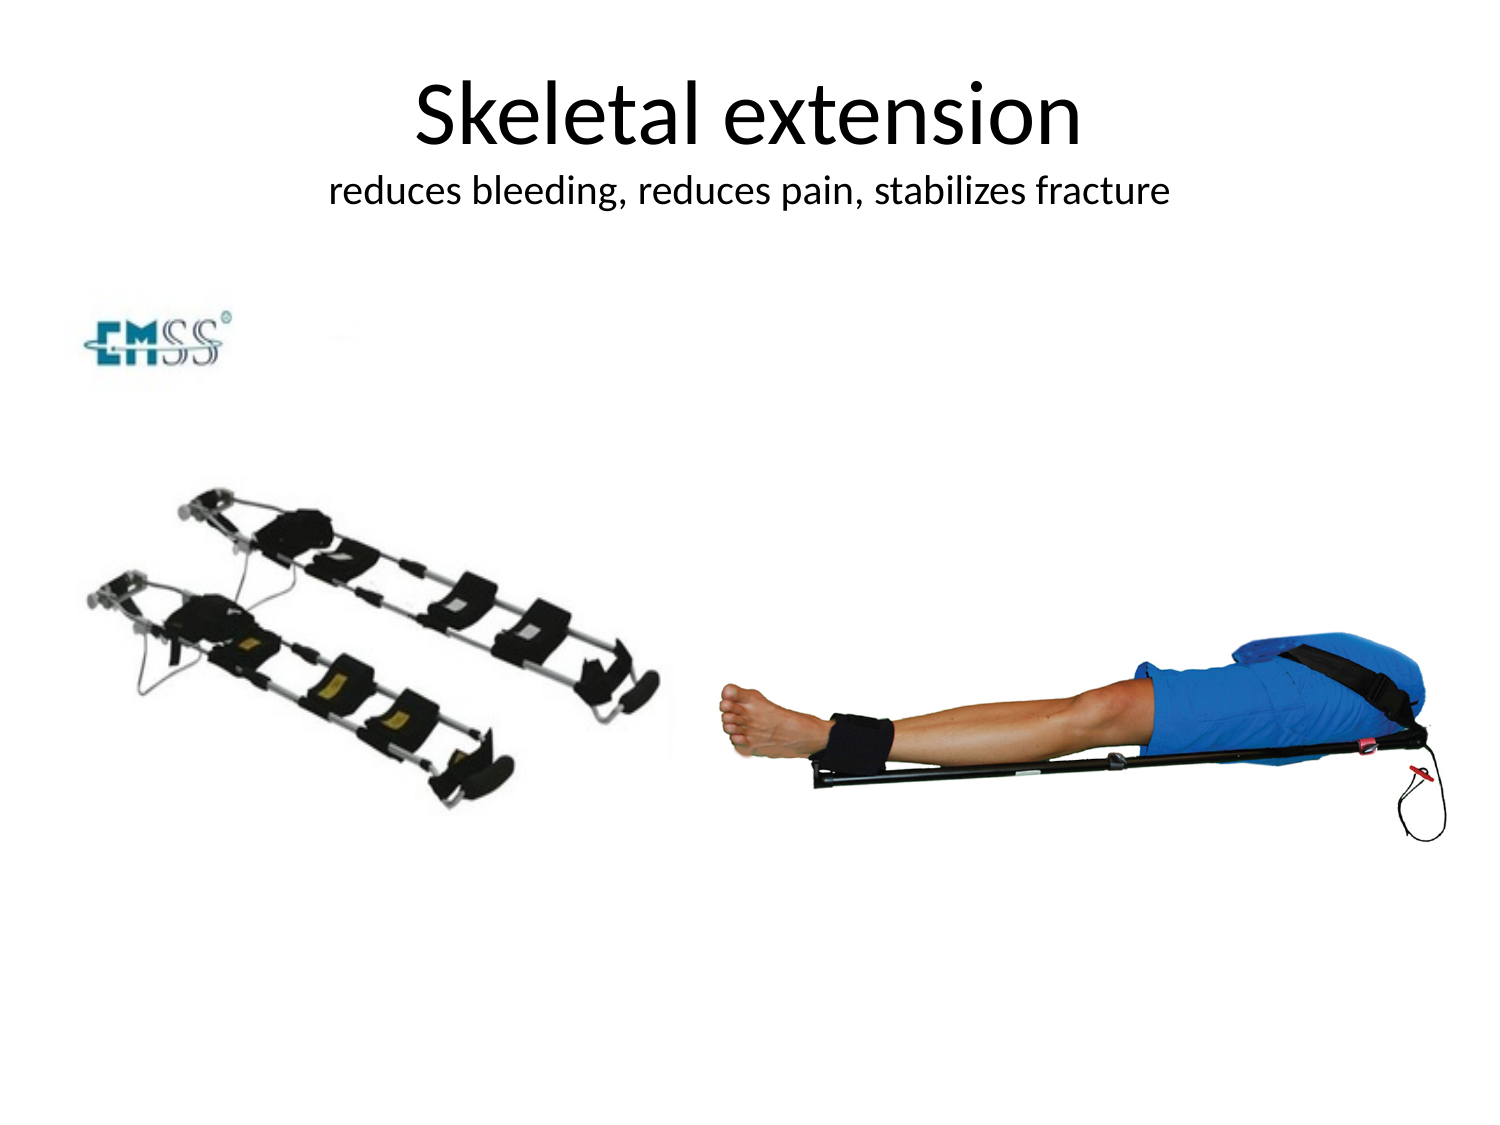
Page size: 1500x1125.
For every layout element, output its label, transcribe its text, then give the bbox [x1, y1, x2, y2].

title Skeletal extension reduces bleeding, reduces pain, stabilizes fracture [75, 45, 1425, 233]
picture [63, 290, 1494, 1125]
